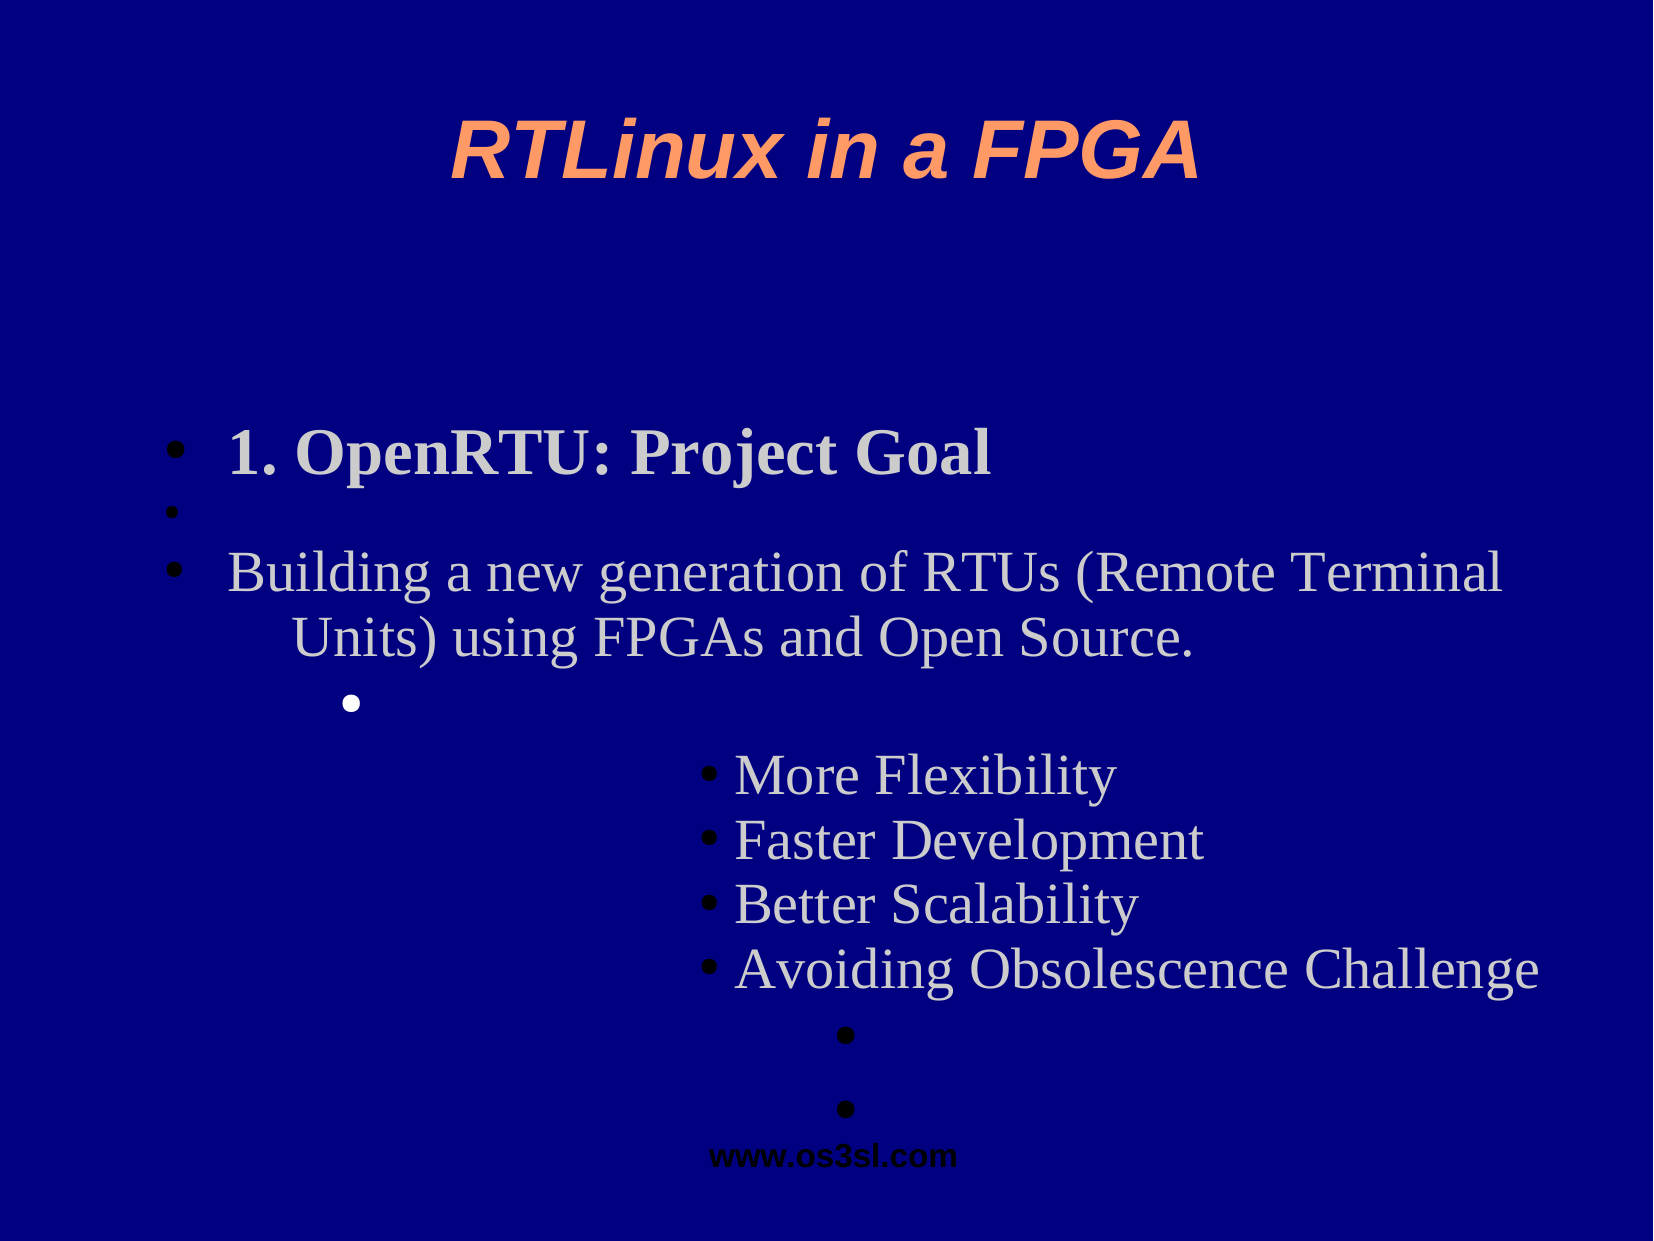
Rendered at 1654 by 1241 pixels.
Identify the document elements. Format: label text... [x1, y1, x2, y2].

text_box www.os3sl.com [709, 1137, 959, 1199]
title RTLinux in a FPGA [121, 46, 1534, 254]
subtitle 1. OpenRTU: Project Goal Building a new generation of RTUs (Remote Terminal Units) using FPGAs and Open Source. More Flexibility Faster Development Better Scalability Avoiding Obsolescence Challenge [150, 294, 1589, 1241]
